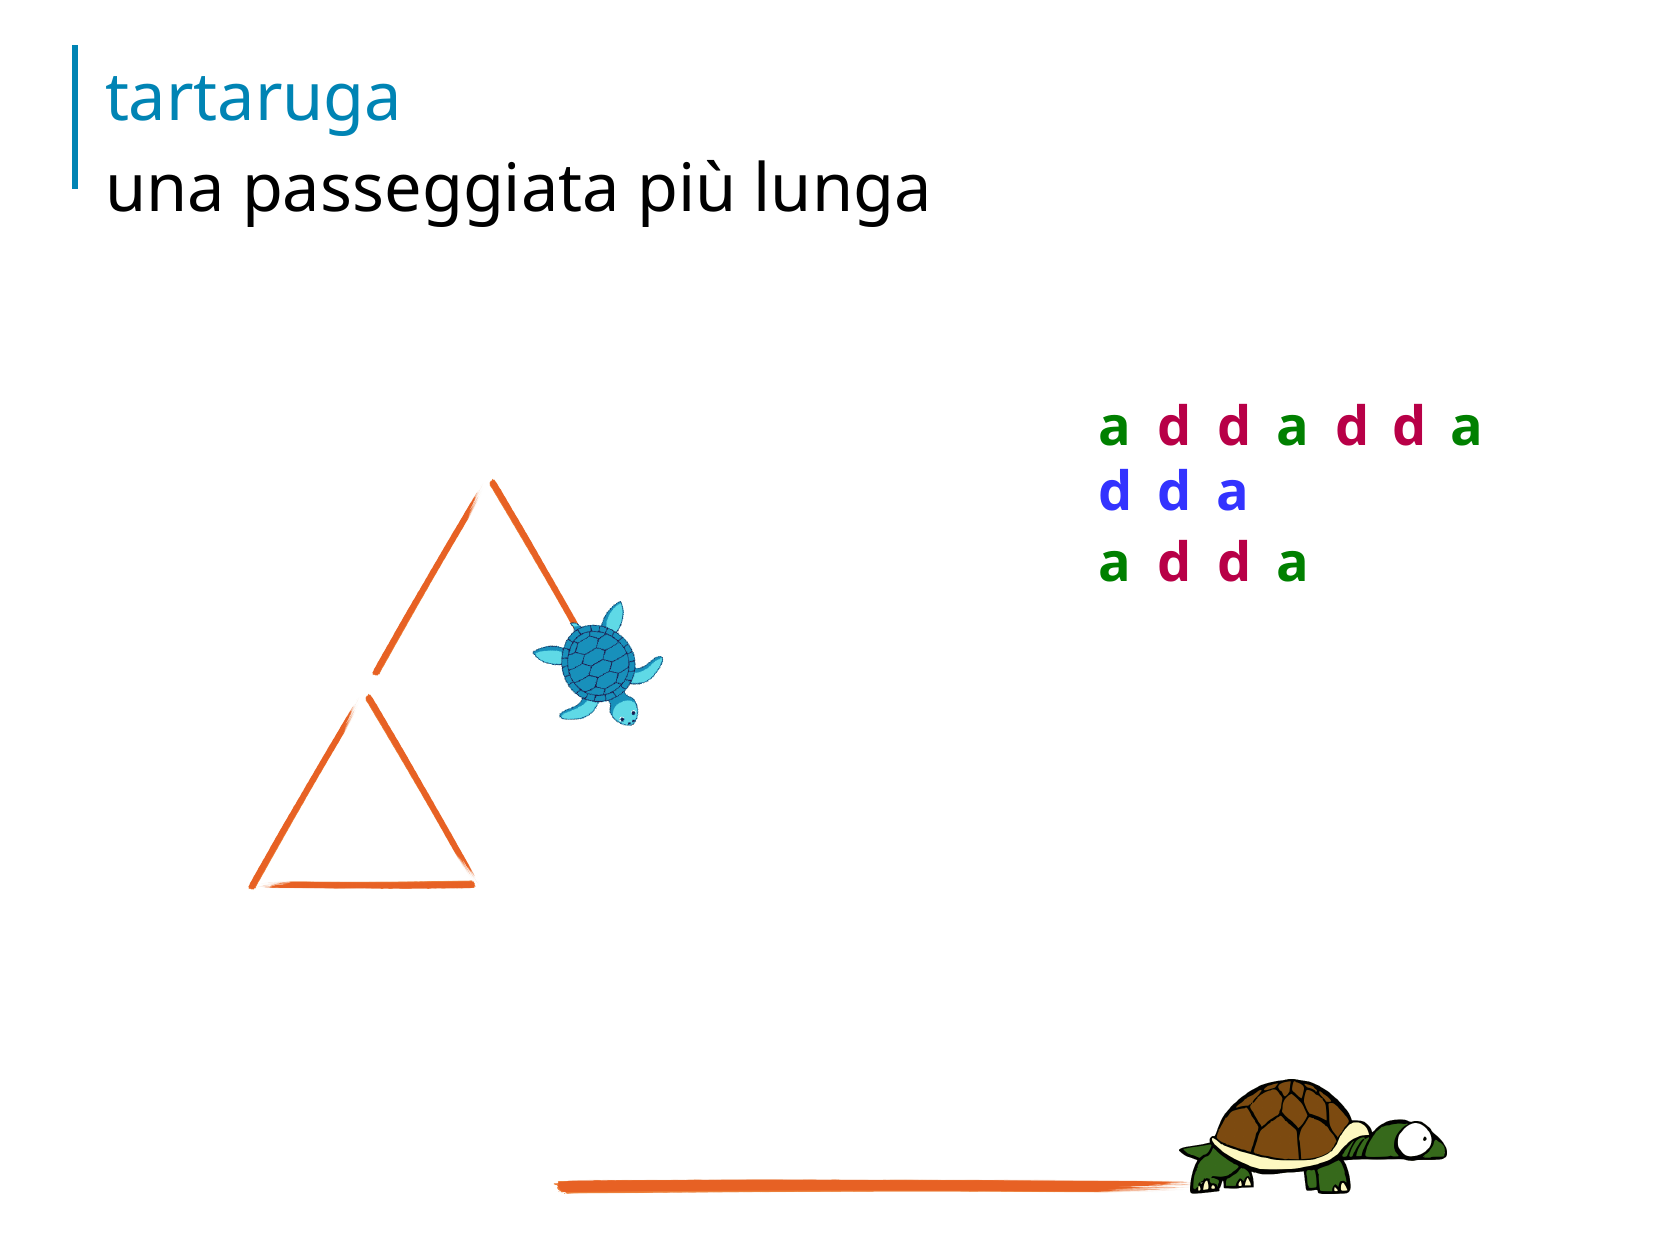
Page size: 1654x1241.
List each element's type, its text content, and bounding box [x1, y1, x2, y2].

text_box d [1142, 472, 1201, 537]
text_box a [1261, 520, 1338, 609]
picture [246, 692, 481, 892]
text_box a [1083, 383, 1142, 472]
picture [370, 477, 684, 754]
text_box a [1261, 383, 1320, 472]
picture [553, 1079, 1447, 1194]
text_box a [1083, 520, 1142, 609]
text_box d [1084, 472, 1142, 537]
text_box d [1202, 537, 1261, 609]
text_box a [1201, 472, 1278, 537]
title tartaruga una passeggiata più lunga [105, 49, 1571, 200]
text_box d [1377, 384, 1454, 473]
text_box d [1320, 383, 1397, 472]
text_box d [1142, 383, 1202, 472]
text_box d [1142, 537, 1202, 609]
text_box d [1202, 383, 1261, 472]
text_box a [1454, 384, 1512, 473]
